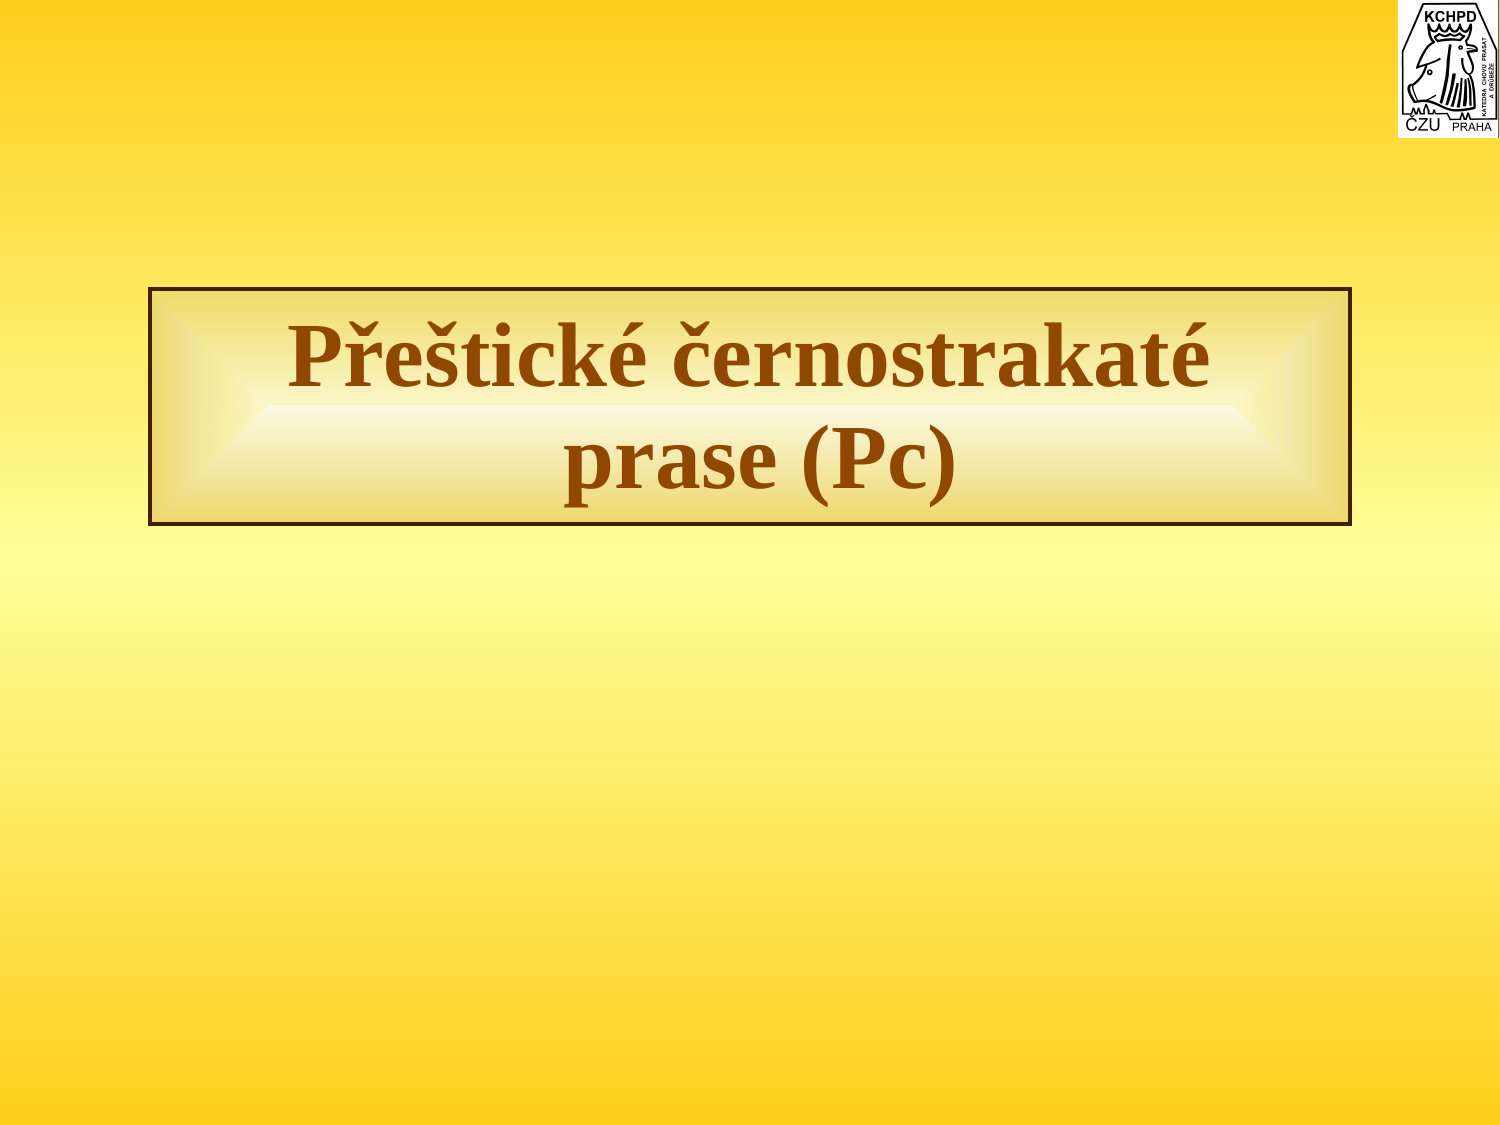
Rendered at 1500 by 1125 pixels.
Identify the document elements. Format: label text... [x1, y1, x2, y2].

title Přeštické černostrakaté prase (Pc) [150, 288, 1351, 524]
chart [1397, 0, 1500, 140]
